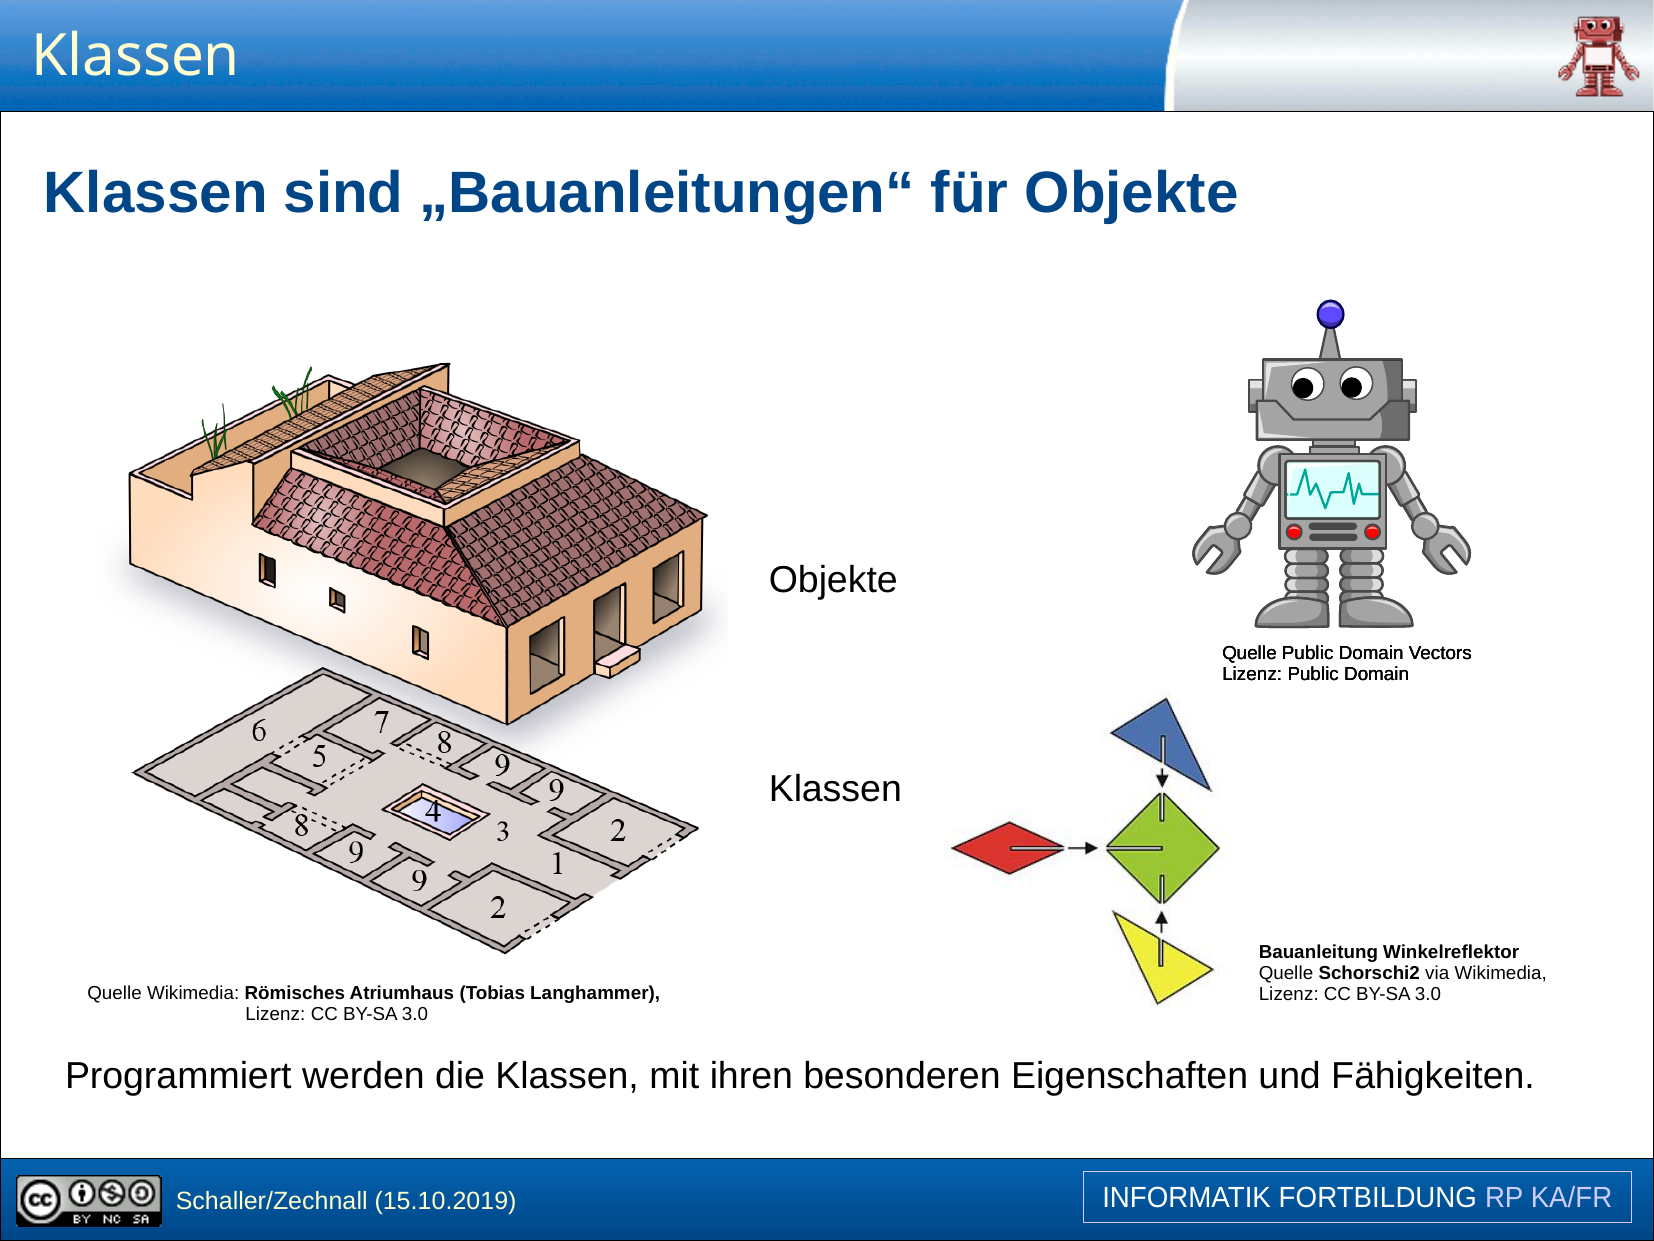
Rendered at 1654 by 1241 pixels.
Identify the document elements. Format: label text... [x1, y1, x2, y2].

text_box Quelle Wikimedia: Römisches Atriumhaus (Tobias Langhammer), Lizenz: CC BY-SA 3.0 [72, 975, 675, 1033]
text_box Objekte Klassen [754, 550, 927, 860]
picture [16, 1175, 162, 1227]
picture [95, 332, 728, 959]
picture [922, 683, 1290, 1011]
text_box Programmiert werden die Klassen, mit ihren besonderen Eigenschaften und Fähigkeiten. [50, 1046, 1596, 1217]
text_box Bauanleitung Winkelreflektor Quelle Schorschi2 via Wikimedia, Lizenz: CC BY-SA 3.0 [1243, 934, 1562, 1013]
picture [0, 0, 1654, 111]
list Klassen sind „Bauanleitungen“ für Objekte [43, 160, 1334, 335]
picture [1192, 299, 1472, 629]
text_box Quelle Public Domain Vectors Lizenz: Public Domain [1207, 634, 1500, 692]
title Klassen [31, 14, 1151, 92]
